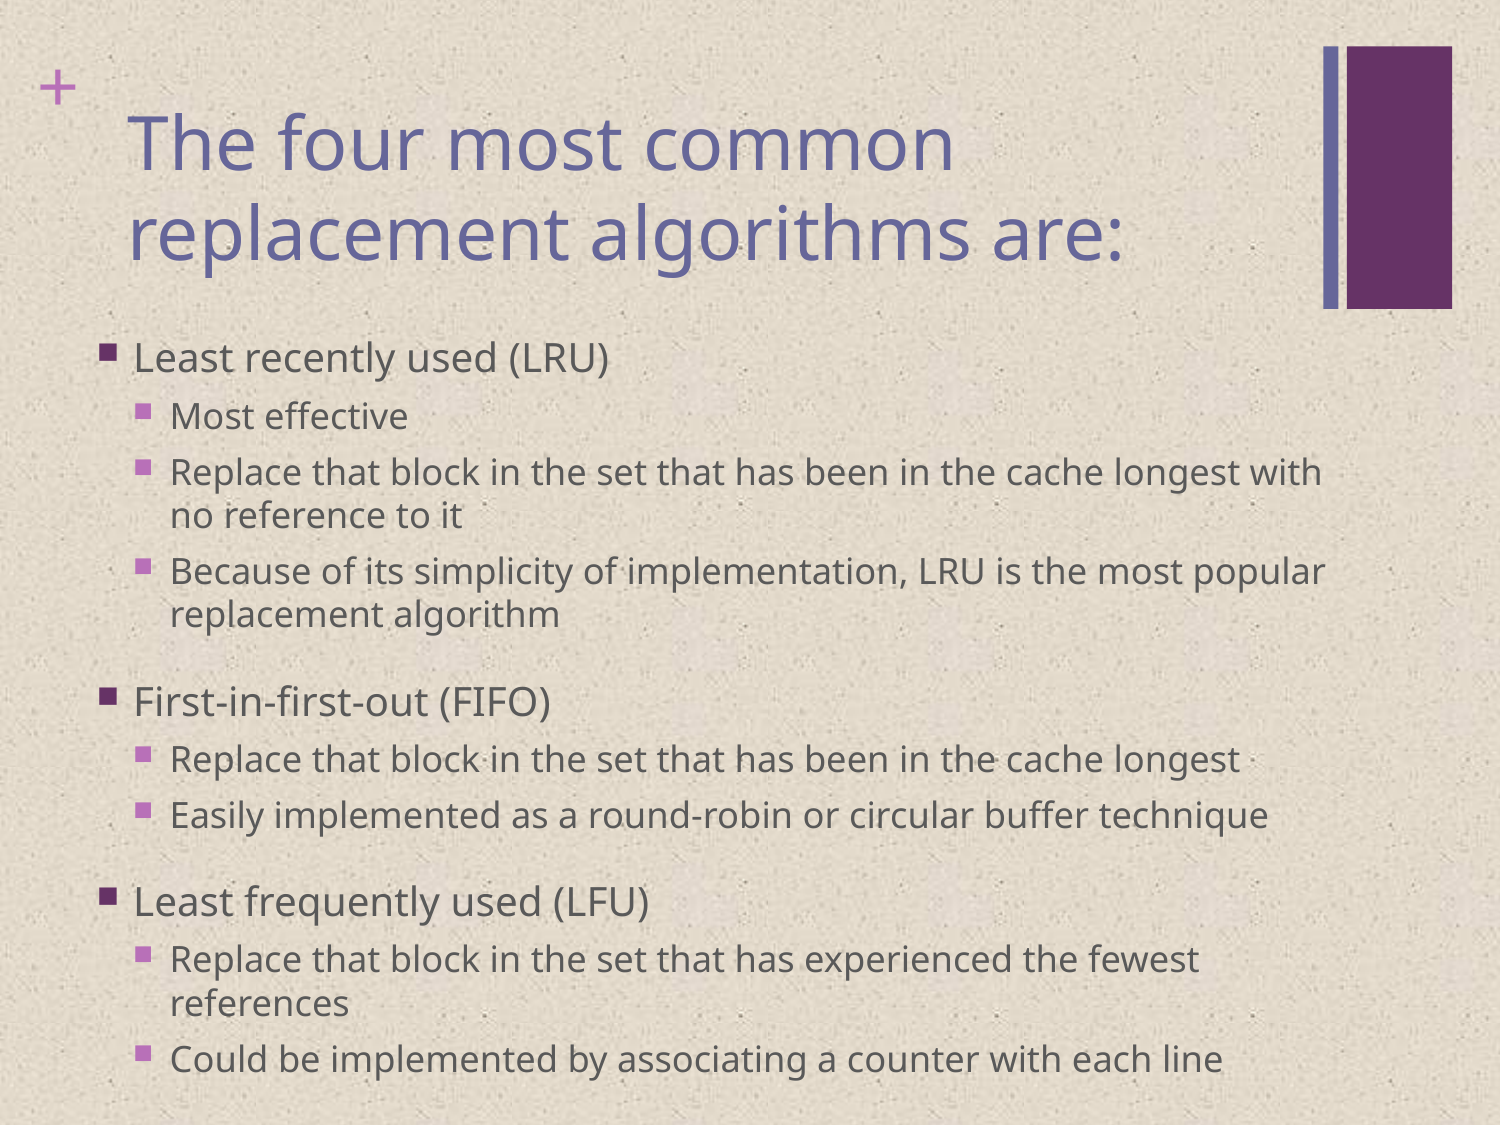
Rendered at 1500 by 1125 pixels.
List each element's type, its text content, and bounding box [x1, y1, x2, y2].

list Least recently used (LRU) Most effective Replace that block in the set that has been in the cache longest with no reference to it Because of its simplicity of implementation, LRU is the most popular replacement algorithm First-in-first-out (FIFO) Replace that block in the set that has been in the cache longest Easily implemented as a round-robin or circular buffer technique Least frequently used (LFU) Replace that block in the set that has experienced the fewest references Could be implemented by associating a counter with each line [81, 324, 1363, 1088]
title The four most common replacement algorithms are: [112, 87, 1353, 271]
picture [0, 0, 1500, 1125]
